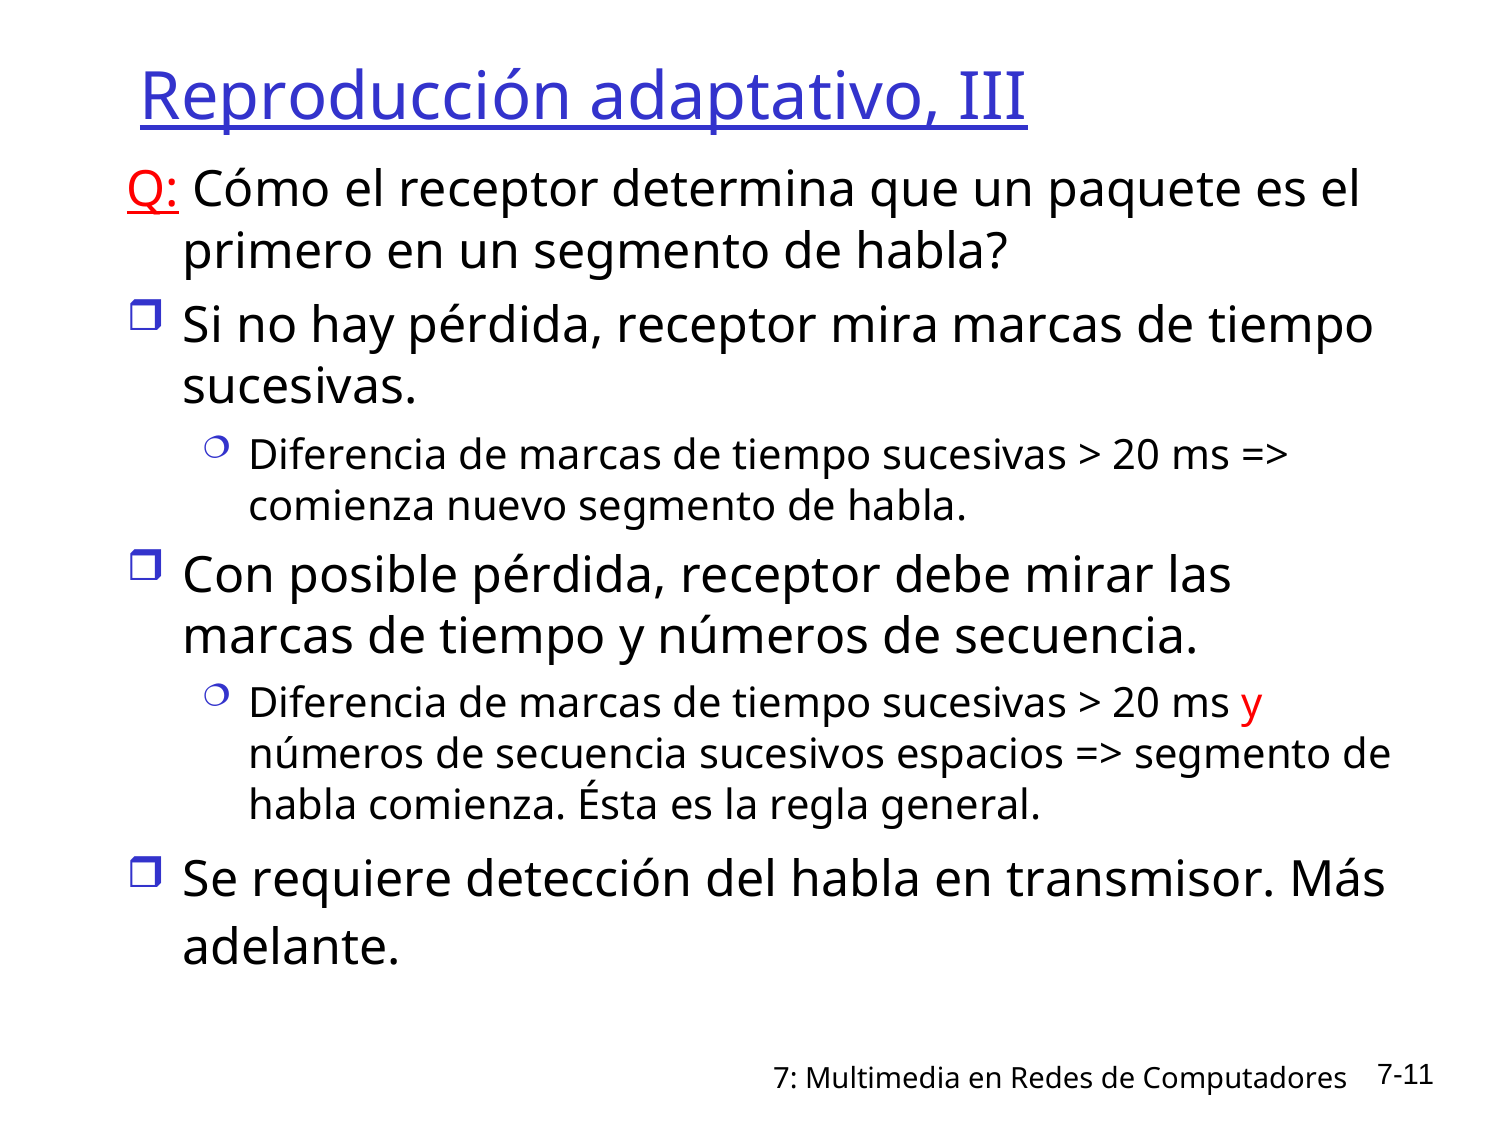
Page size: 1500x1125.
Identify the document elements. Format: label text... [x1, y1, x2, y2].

list Q: Cómo el receptor determina que un paquete es el primero en un segmento de habla? Si no hay pérdida, receptor mira marcas de tiempo sucesivas. Diferencia de marcas de tiempo sucesivas > 20 ms => comienza nuevo segmento de habla. Con posible pérdida, receptor debe mirar las marcas de tiempo y números de secuencia. Diferencia de marcas de tiempo sucesivas > 20 ms y números de secuencia sucesivos espacios => segmento de habla comienza. Ésta es la regla general. Se requiere detección del habla en transmisor. Más adelante. [112, 149, 1426, 963]
title Reproducción adaptativo, III [125, 0, 1401, 149]
